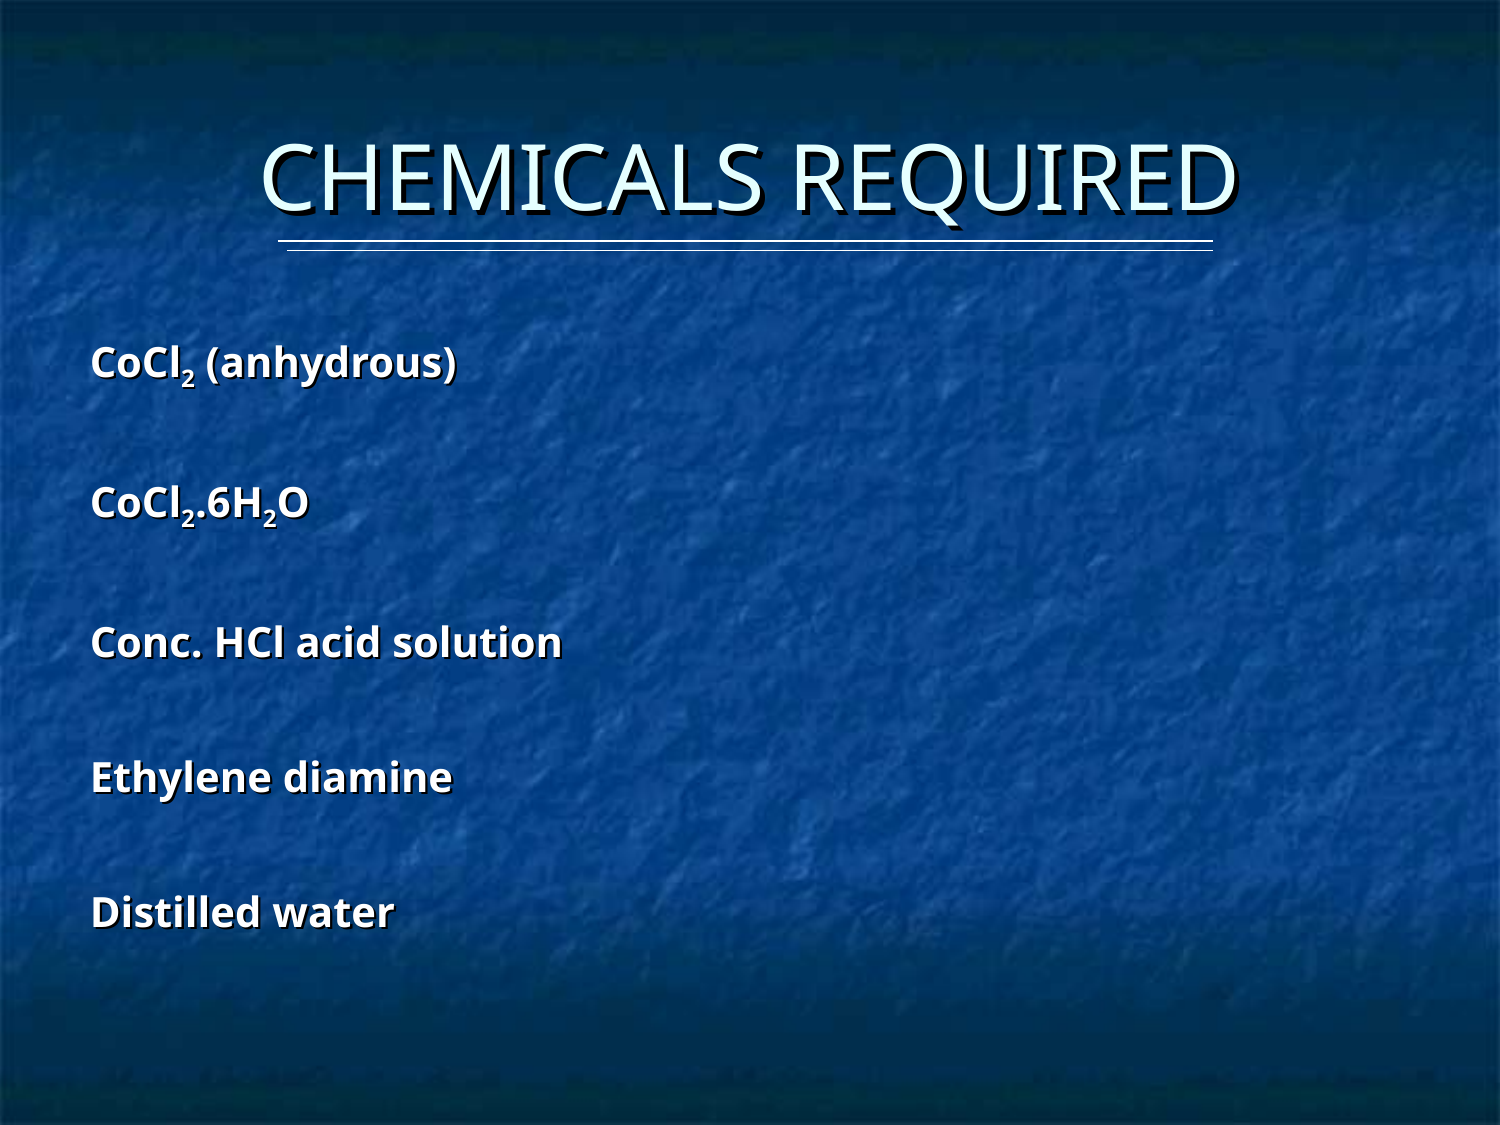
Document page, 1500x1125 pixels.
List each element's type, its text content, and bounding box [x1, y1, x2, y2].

list CoCl2 (anhydrous) CoCl2.6H2O Conc. HCl acid solution Ethylene diamine Distilled water [75, 324, 1426, 1069]
picture [0, 0, 1500, 1125]
title CHEMICALS REQUIRED [75, 62, 1426, 288]
